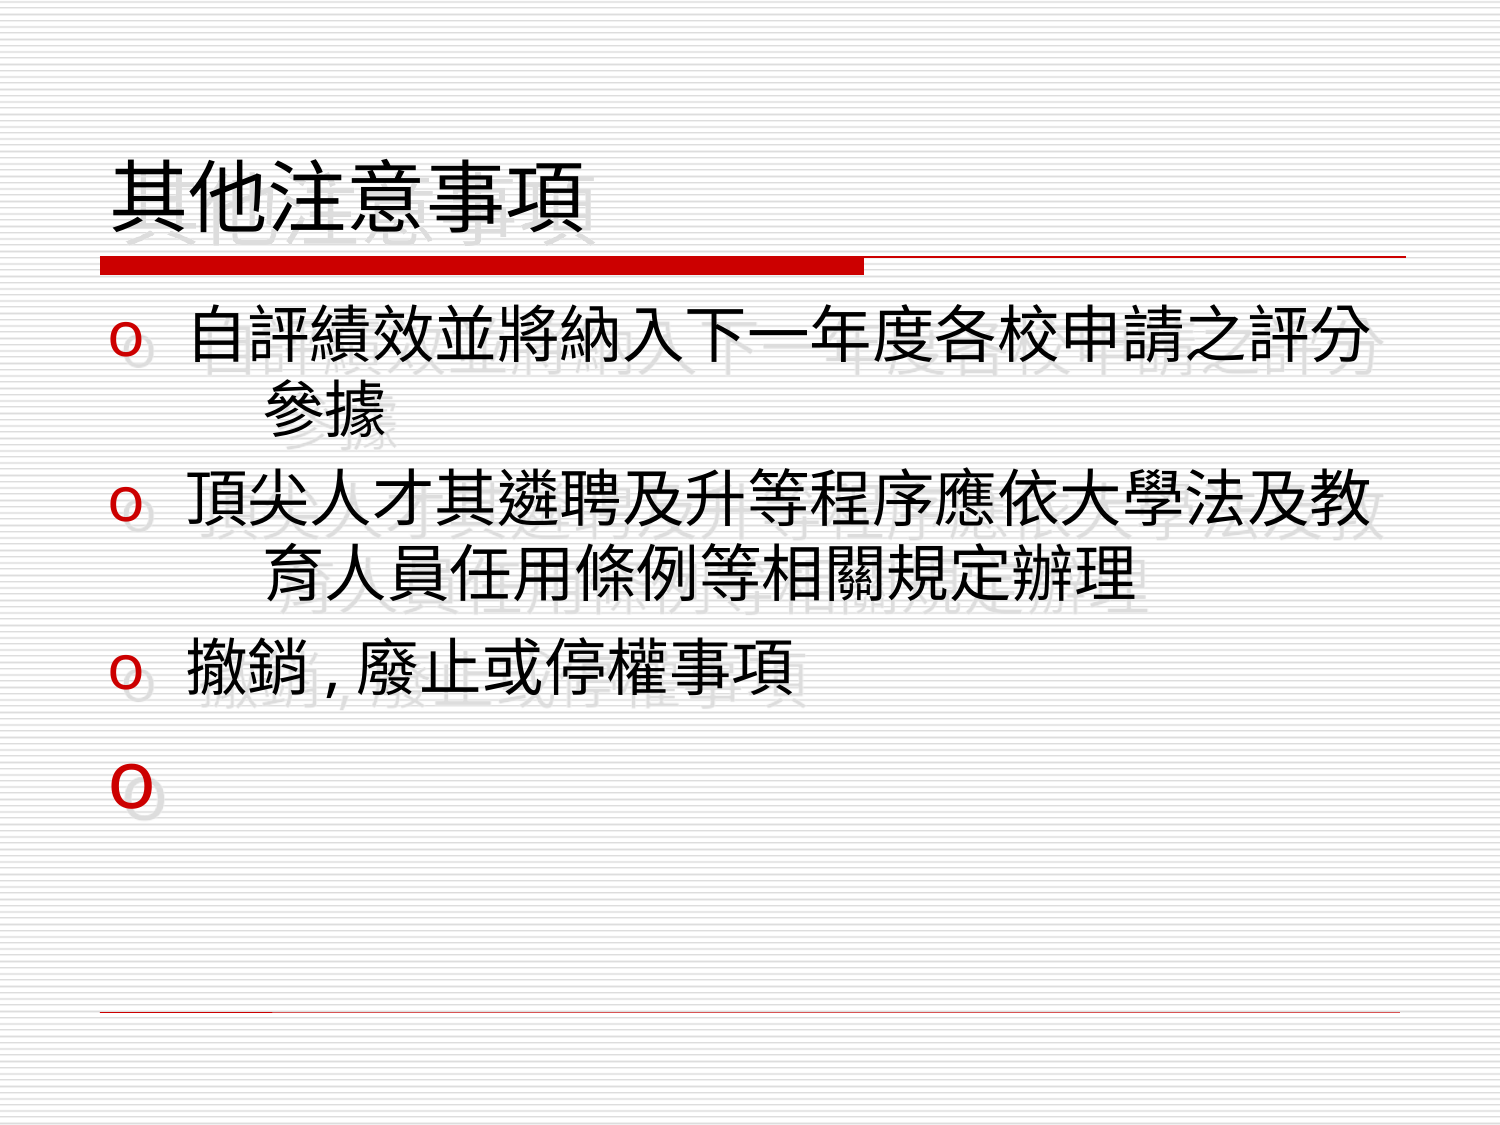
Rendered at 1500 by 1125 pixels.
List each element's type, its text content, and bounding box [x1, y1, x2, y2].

list 自評績效並將納入下一年度各校申請之評分參據 頂尖人才其遴聘及升等程序應依大學法及教育人員任用條例等相關規定辦理 撤銷,廢止或停權事項 [92, 287, 1406, 988]
title 其他注意事項 [94, 50, 1407, 250]
